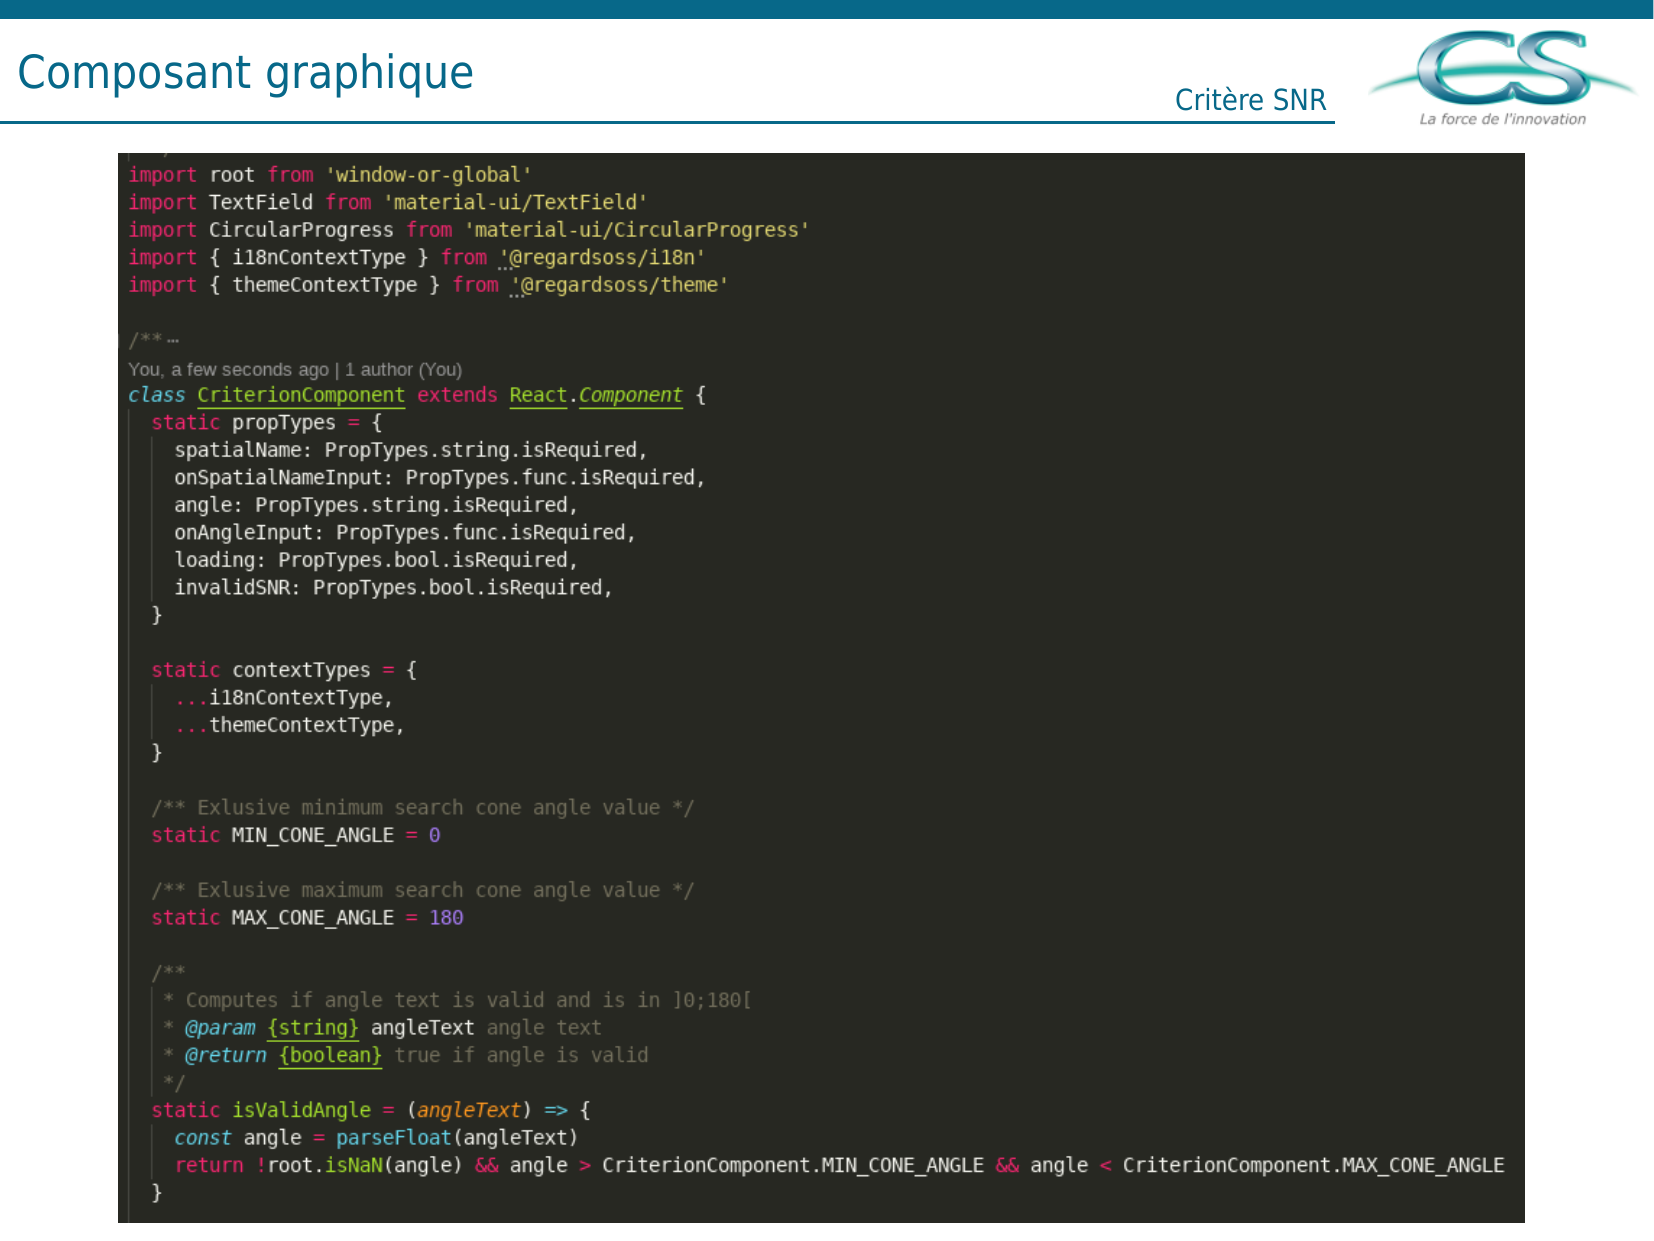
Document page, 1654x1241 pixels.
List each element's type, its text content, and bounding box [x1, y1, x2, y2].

picture [118, 153, 1525, 1223]
picture [1368, 28, 1642, 128]
title Composant graphique [17, 46, 1368, 106]
text_box Critère SNR [1163, 71, 1347, 142]
